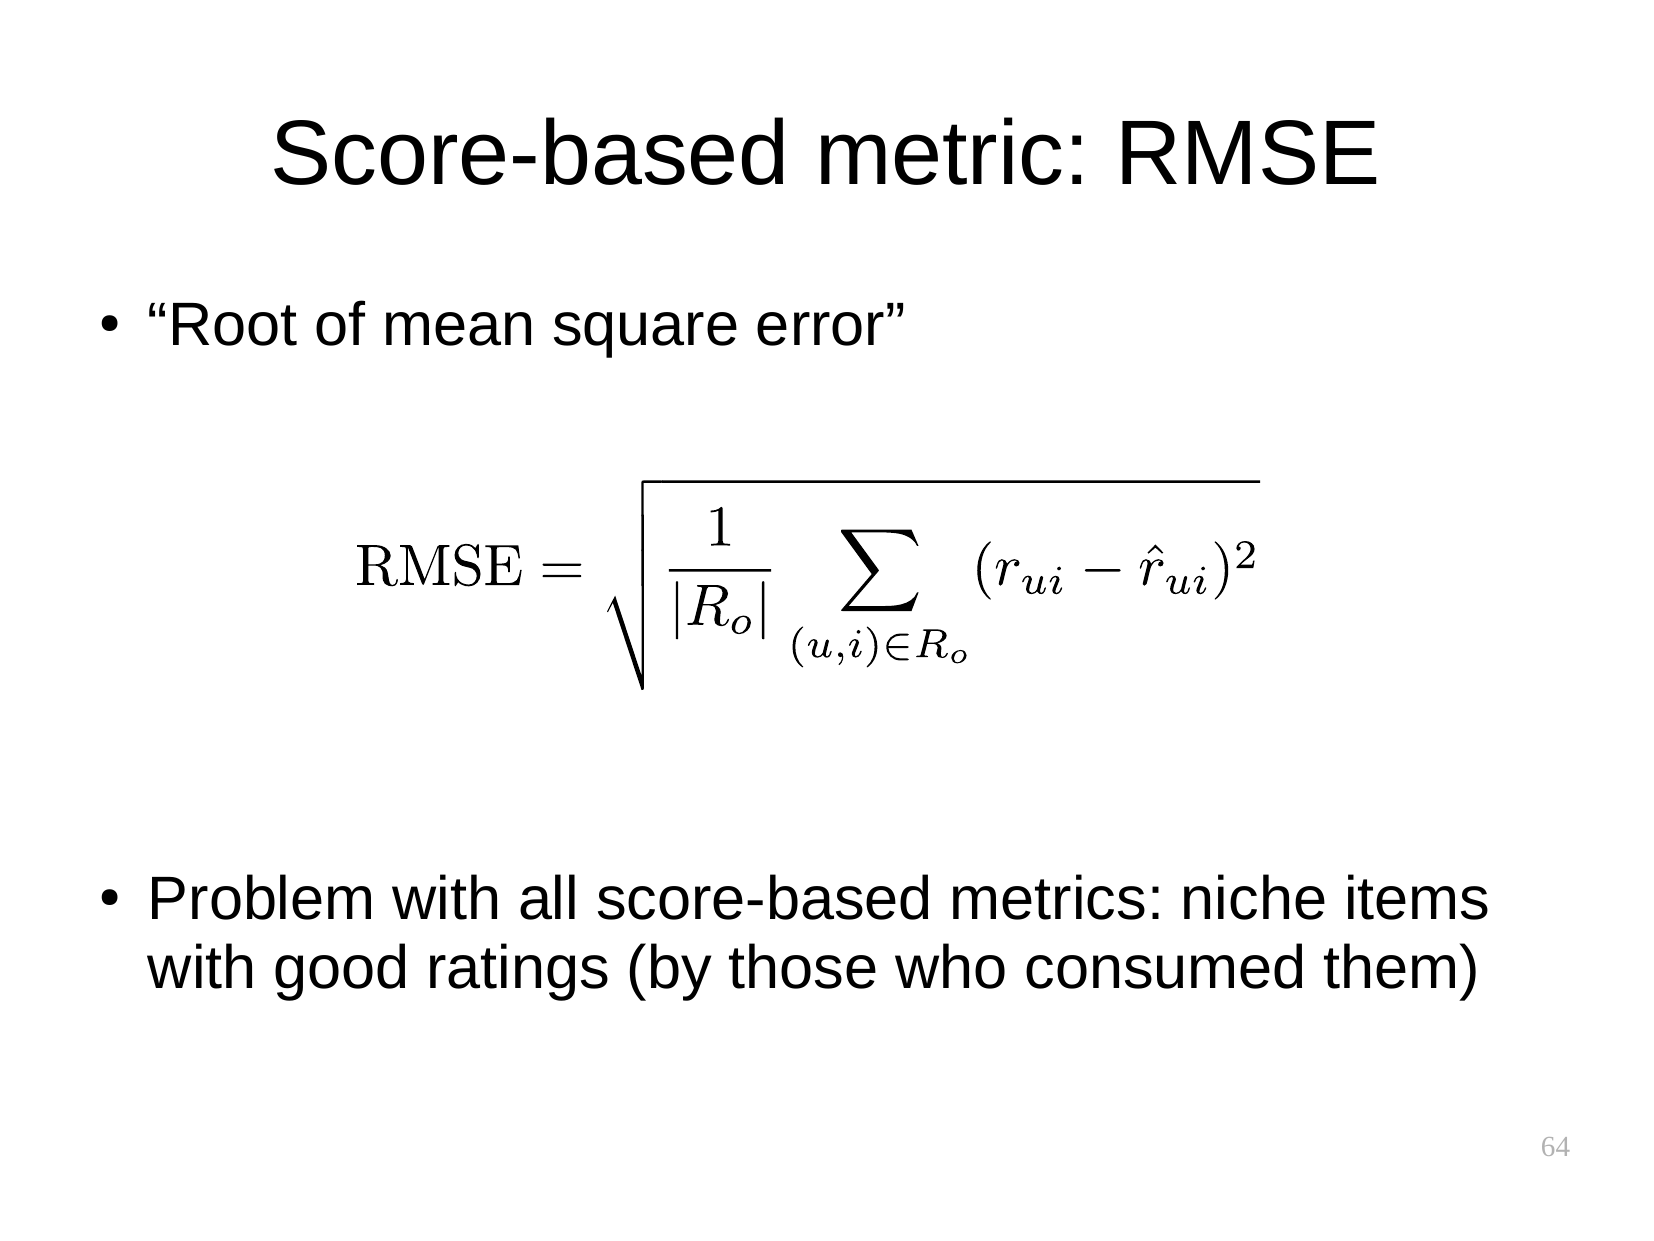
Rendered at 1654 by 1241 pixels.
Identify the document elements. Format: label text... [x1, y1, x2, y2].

list “Root of mean square error” Problem with all score-based metrics: niche items with good ratings (by those who consumed them) [82, 290, 1571, 1010]
title Score-based metric: RMSE [82, 49, 1571, 257]
